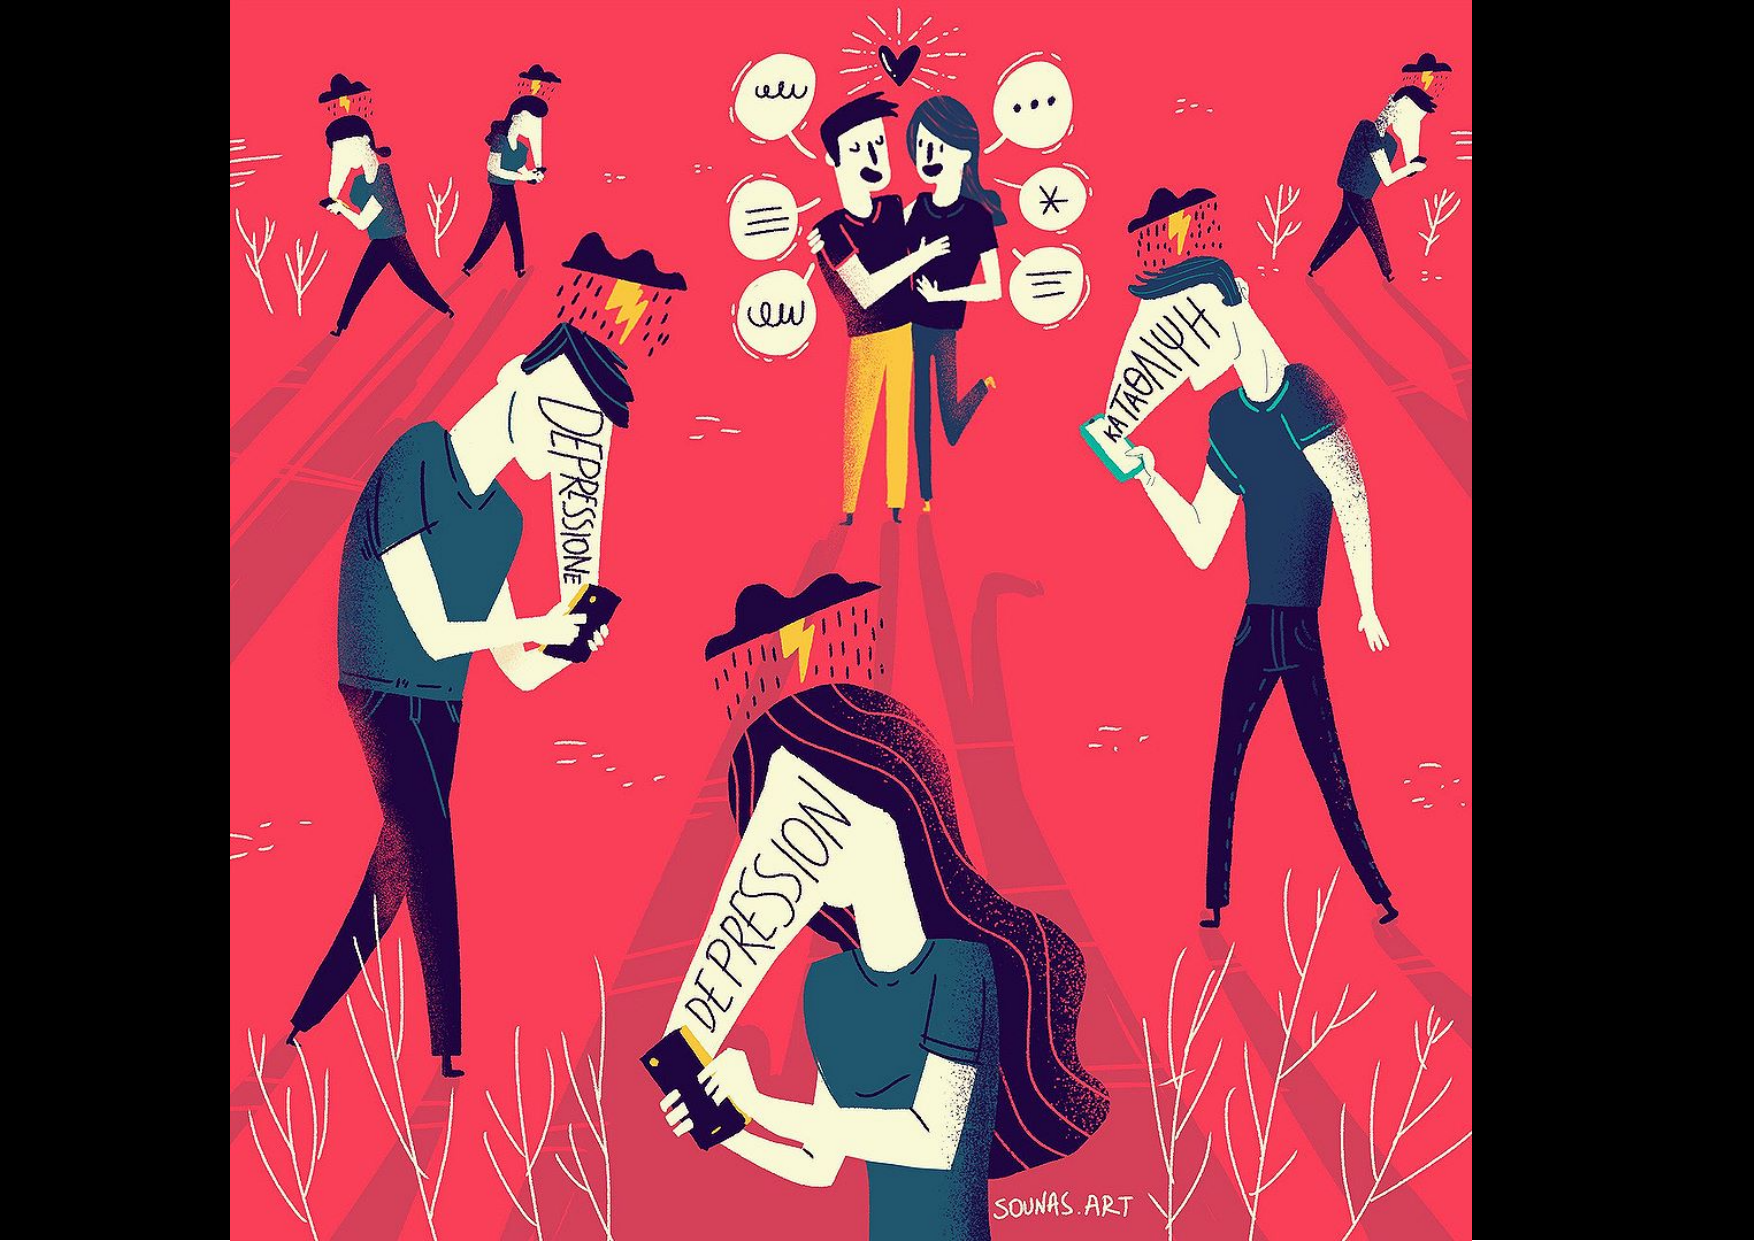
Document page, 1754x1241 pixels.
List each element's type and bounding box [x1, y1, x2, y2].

picture [230, 0, 1472, 1241]
